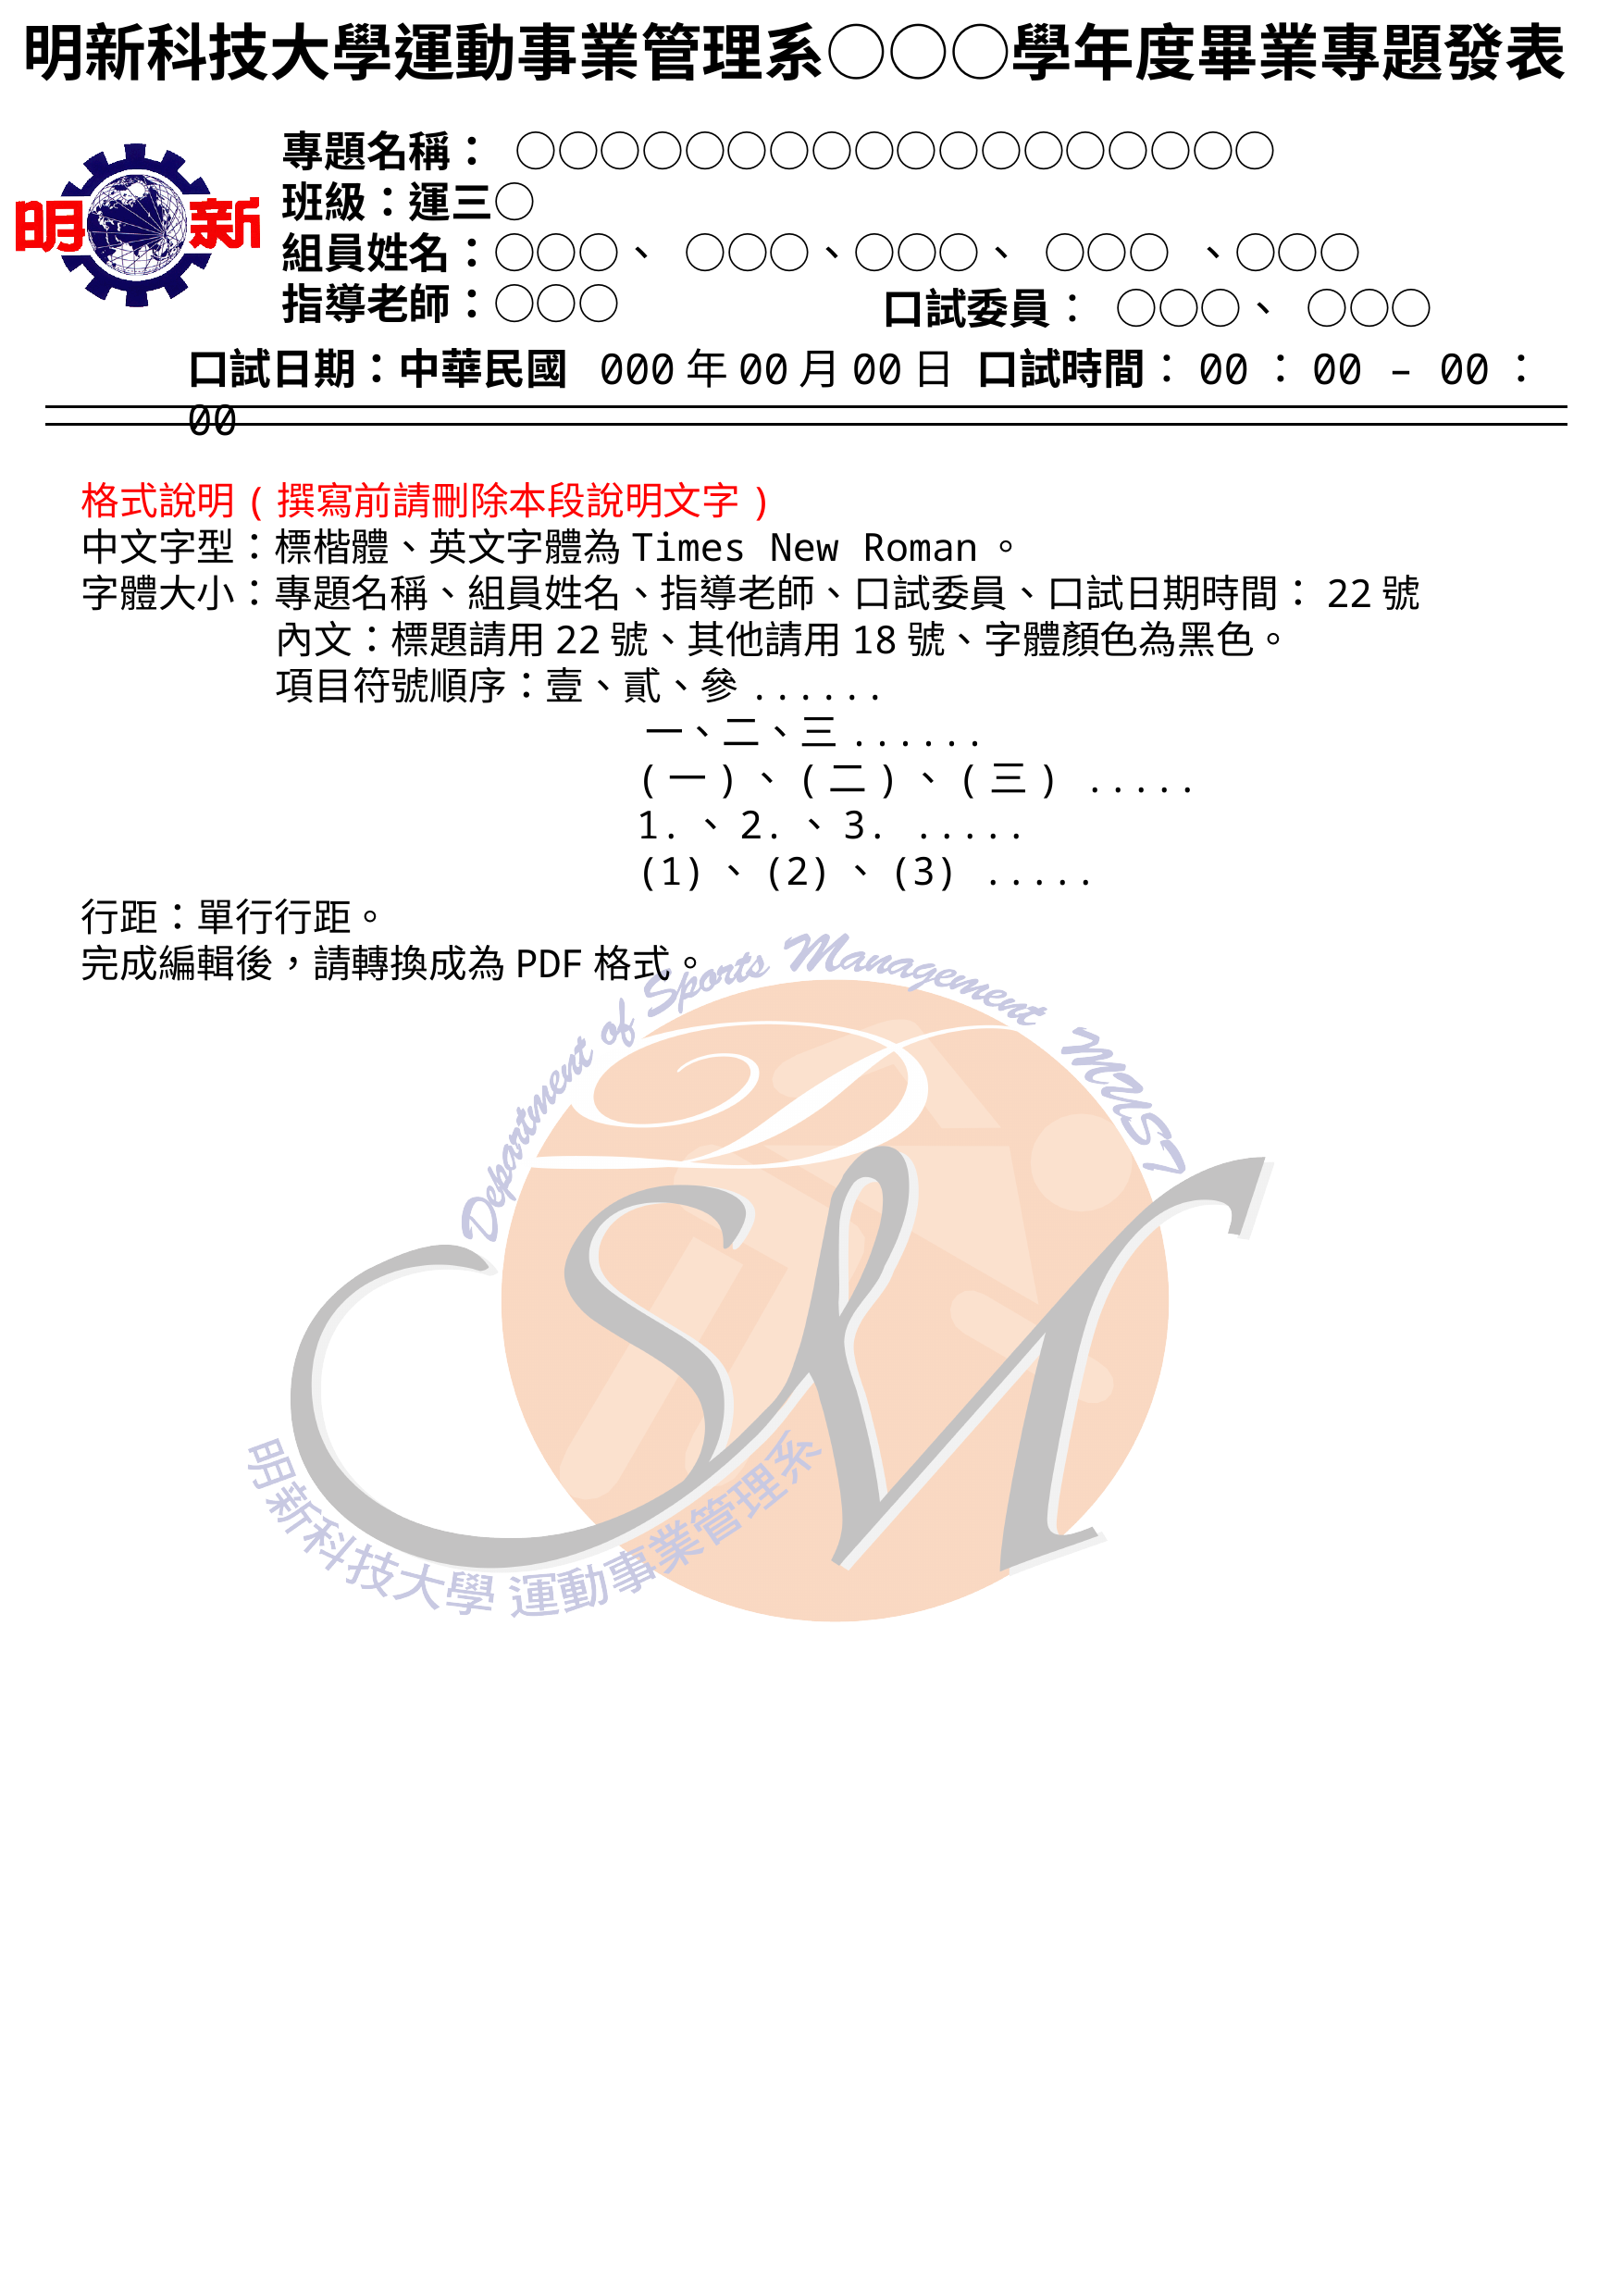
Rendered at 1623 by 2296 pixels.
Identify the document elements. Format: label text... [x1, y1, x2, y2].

text_box 口試日期：中華民國 000年00月00日 口試時間：00：00 – 00：00 [173, 334, 1596, 452]
text_box 格式說明(撰寫前請刪除本段說明文字) 中文字型：標楷體、英文字體為Times New Roman。 字體大小：專題名稱、組員姓名、指導老師、口試委員、口試日期時間：22號 內文：標題請用22號、其他請用18號、字體顏色為黑色。 項目符號順序：壹、貳、參...... 一、二、三...... (一)、(二)、(三) ..... 1.、2.、3. ..... (1)、(2)、(3) ..... 行距：單行行距。 完成編輯後，請轉換成為PDF格式。 [67, 469, 1521, 993]
picture [2, 114, 286, 329]
text_box 專題名稱： ○○○○○○○○○○○○○○○○○○ 班級：運三○ 組員姓名：○○○、 ○○○、○○○、 ○○○ 、○○○ 指導老師：○○○ [267, 118, 1623, 336]
text_box 明新科技大學運動事業管理系○○○學年度畢業專題發表 [9, 6, 1604, 95]
text_box 口試委員： ○○○、 ○○○ [868, 274, 1468, 334]
